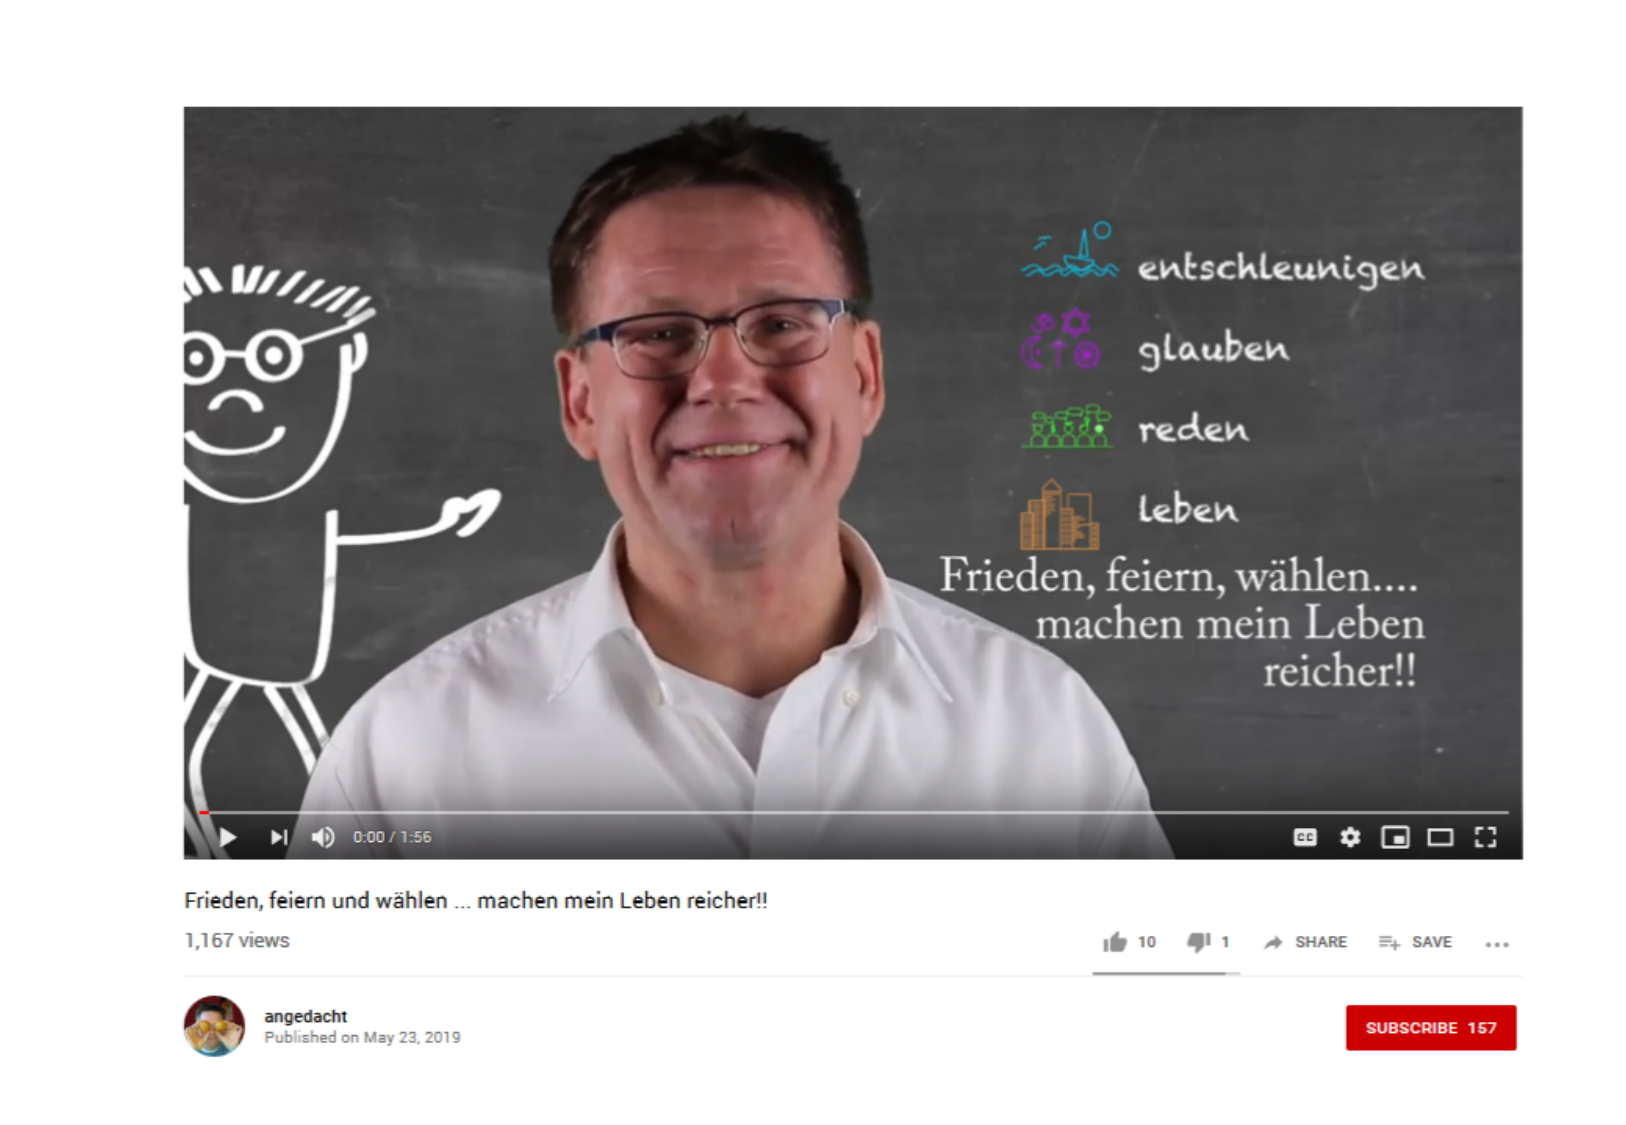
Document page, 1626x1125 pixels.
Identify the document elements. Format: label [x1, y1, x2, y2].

picture [89, 57, 1536, 1068]
